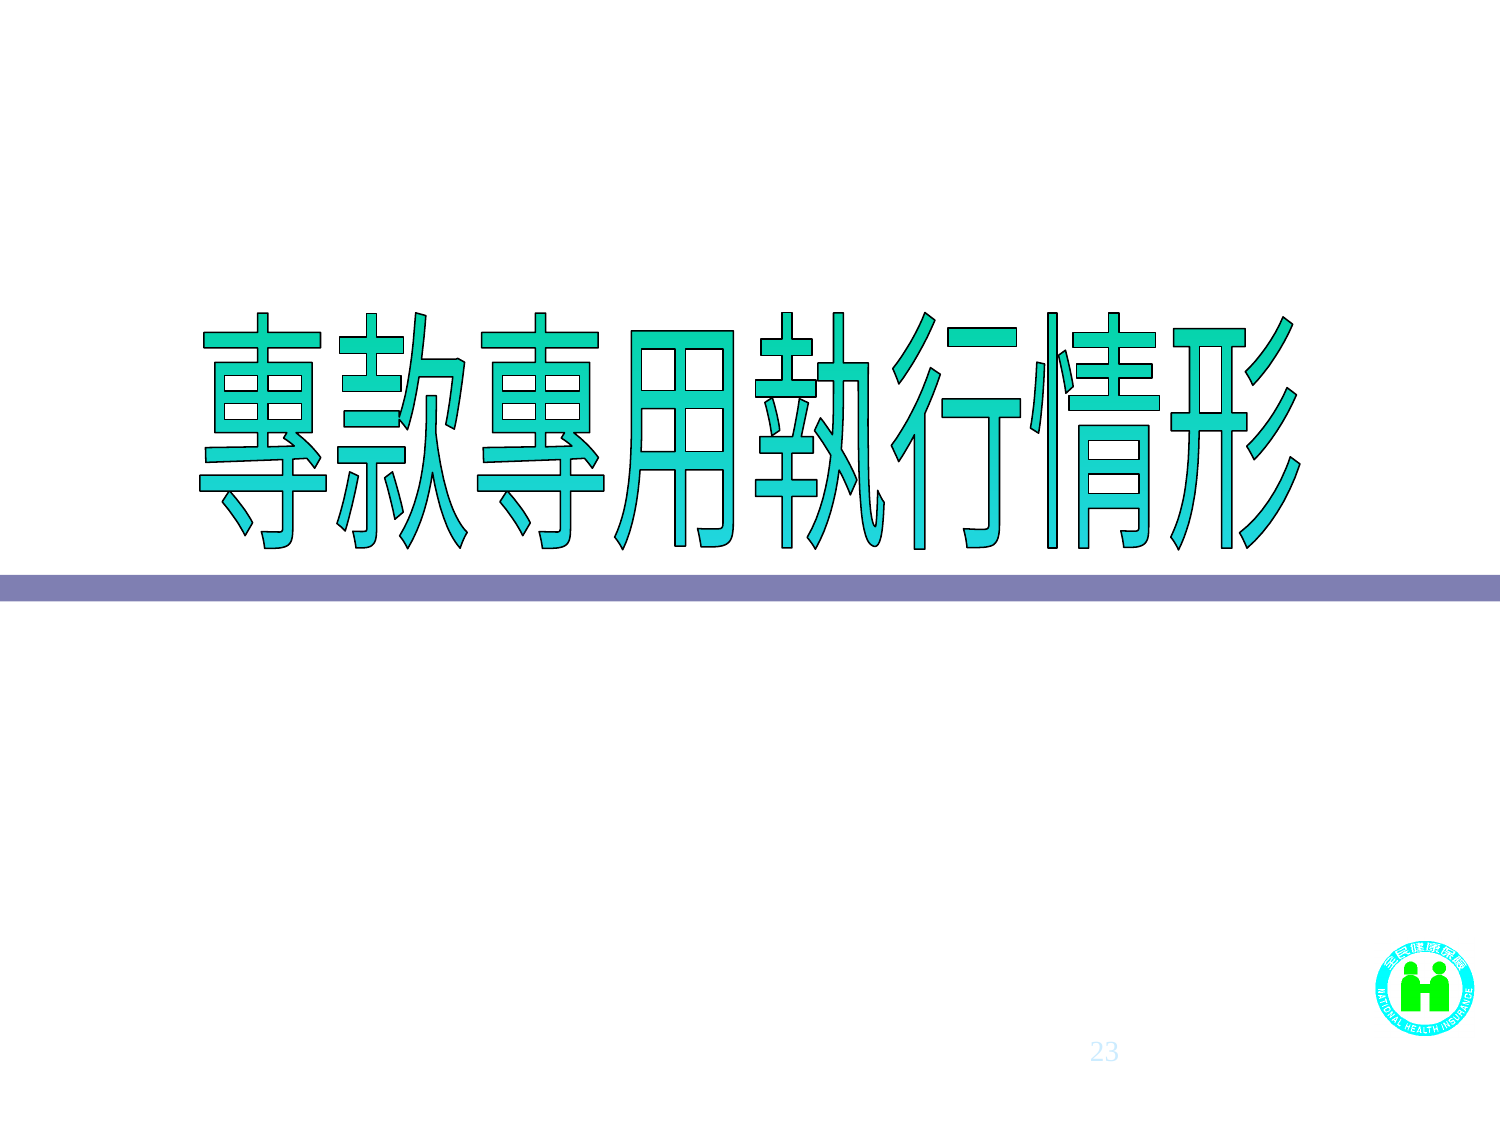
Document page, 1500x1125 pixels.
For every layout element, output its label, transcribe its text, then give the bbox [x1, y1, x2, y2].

text_box 專款專用執行情形 [891, 367, 941, 550]
text_box 專款專用執行情形 [384, 471, 404, 520]
text_box 專款專用執行情形 [1239, 456, 1300, 549]
text_box 專款專用執行情形 [1030, 362, 1045, 434]
text_box 專款專用執行情形 [1170, 328, 1247, 550]
text_box 專款專用執行情形 [337, 446, 406, 548]
text_box 專款專用執行情形 [399, 395, 468, 549]
text_box 專款專用執行情形 [948, 328, 1017, 347]
text_box 專款專用執行情形 [1047, 312, 1074, 549]
text_box 專款專用執行情形 [344, 312, 465, 430]
text_box [1074, 1025, 1388, 1101]
text_box 專款專用執行情形 [1078, 425, 1149, 549]
text_box 專款專用執行情形 [336, 471, 359, 532]
text_box 專款專用執行情形 [1245, 316, 1293, 386]
text_box 專款專用執行情形 [477, 313, 604, 549]
text_box 專款專用執行情形 [755, 312, 885, 550]
text_box 專款專用執行情形 [614, 330, 734, 550]
text_box 專款專用執行情形 [1068, 312, 1160, 411]
text_box 專款專用執行情形 [892, 312, 935, 384]
text_box 專款專用執行情形 [199, 313, 327, 549]
text_box 專款專用執行情形 [942, 398, 1021, 548]
text_box 專款專用執行情形 [339, 313, 404, 392]
text_box 專款專用執行情形 [1246, 387, 1297, 460]
